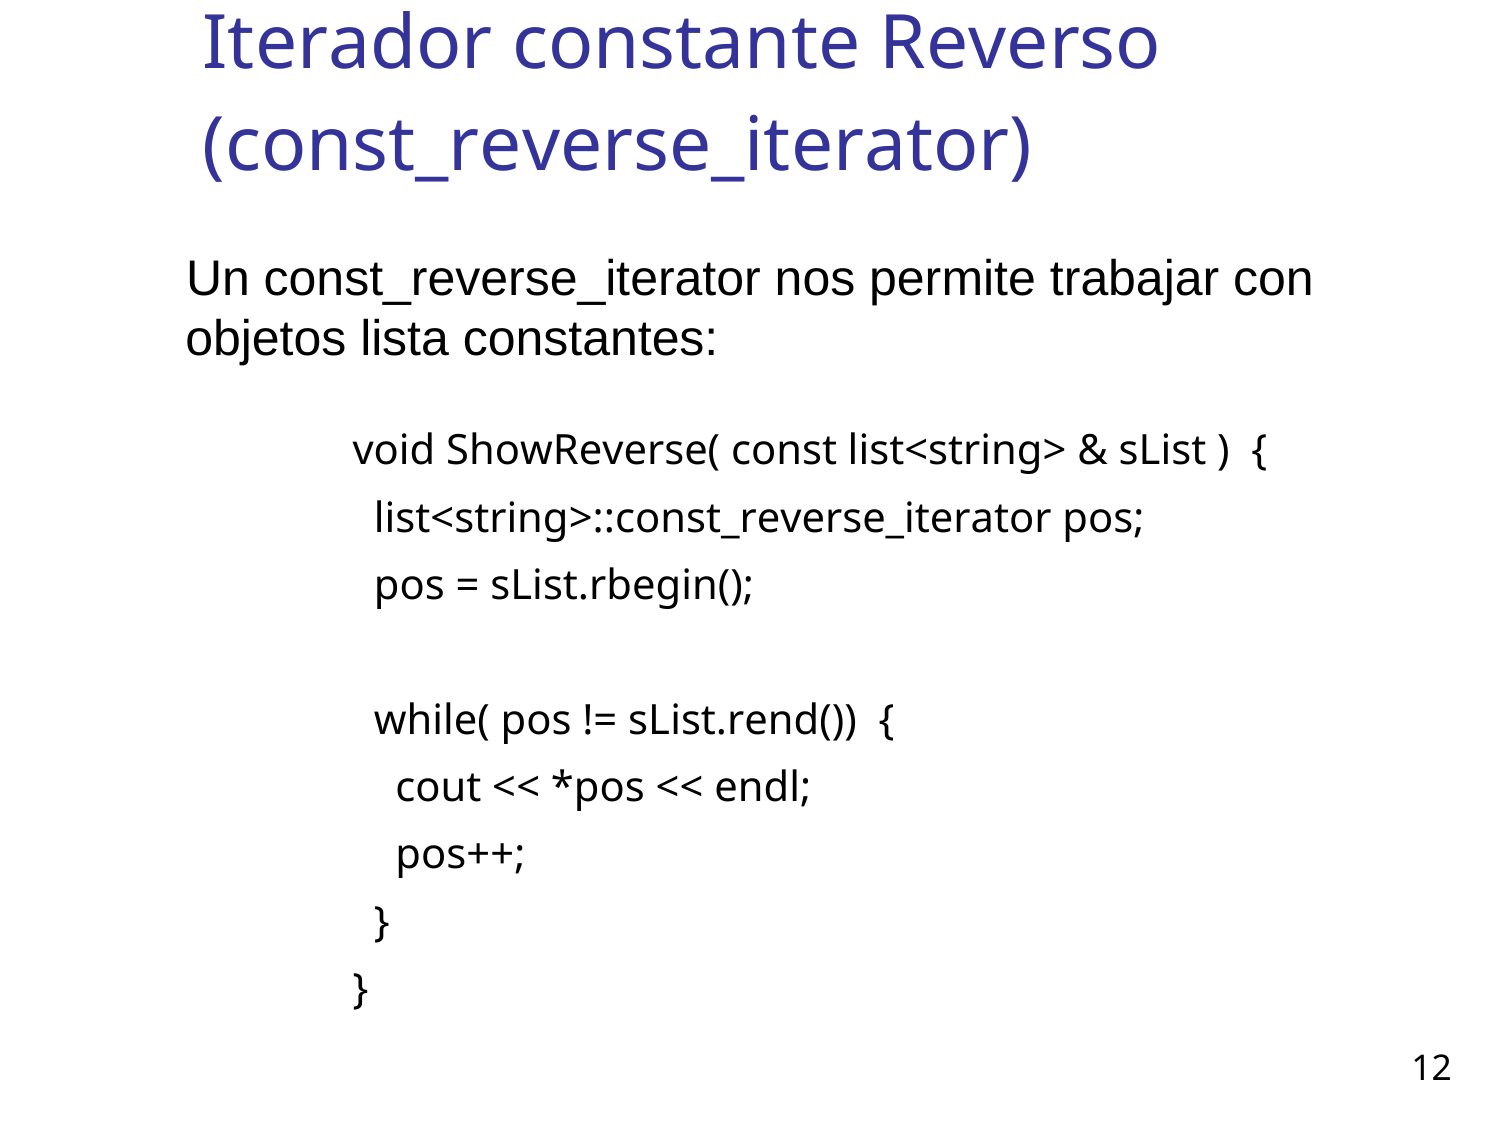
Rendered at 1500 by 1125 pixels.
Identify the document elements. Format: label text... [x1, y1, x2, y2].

title Iterador constante Reverso (const_reverse_iterator)‏ [187, 4, 1466, 200]
text_box Un const_reverse_iterator nos permite trabajar con objetos lista constantes: [162, 237, 1438, 373]
list void ShowReverse( const list<string> & sList )‏ { list<string>::const_reverse_iterator pos; pos = sList.rbegin(); while( pos != sList.rend())‏ { cout << *pos << endl; pos++; } } [337, 412, 1500, 1082]
